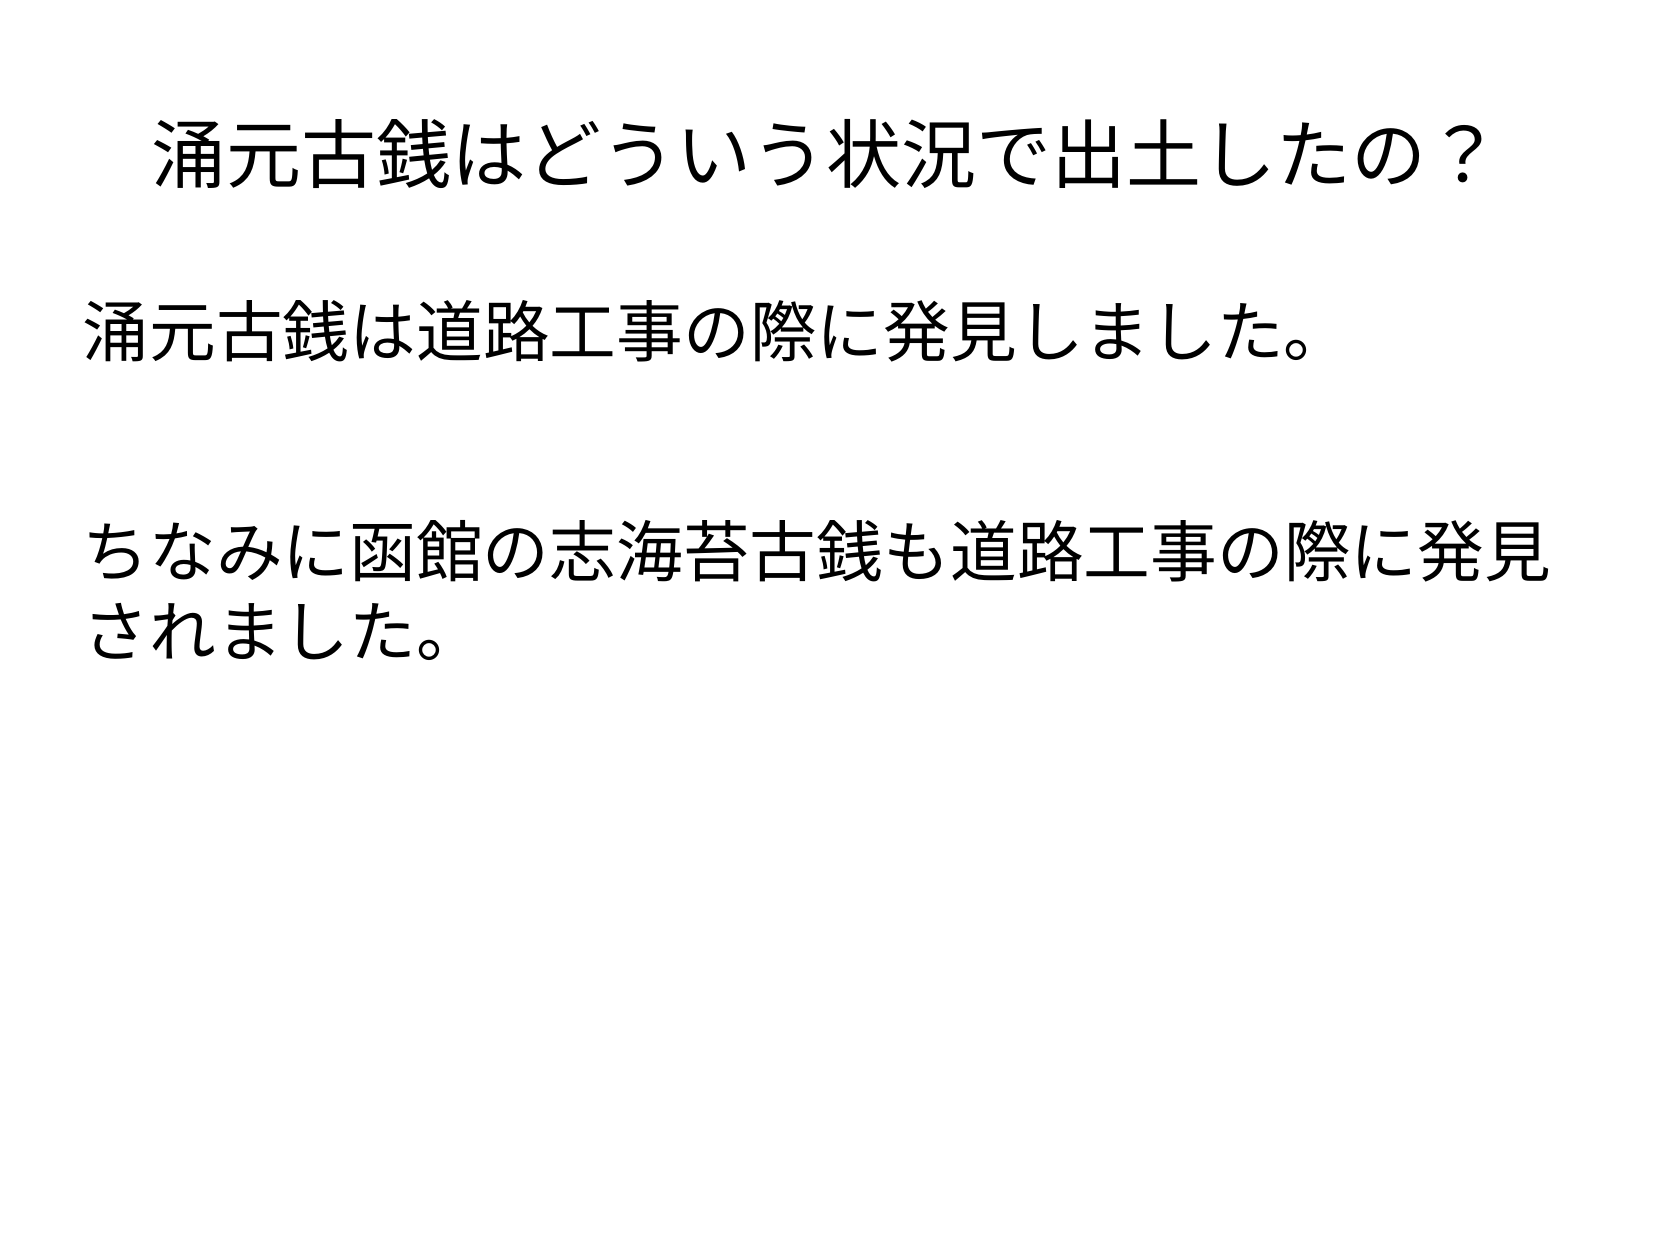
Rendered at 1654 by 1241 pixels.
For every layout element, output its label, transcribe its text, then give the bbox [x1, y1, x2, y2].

list 涌元古銭は道路工事の際に発見しました。 ちなみに函館の志海苔古銭も道路工事の際に発見されました。 [82, 290, 1571, 1094]
title 涌元古銭はどういう状況で出土したの？ [82, 56, 1571, 249]
